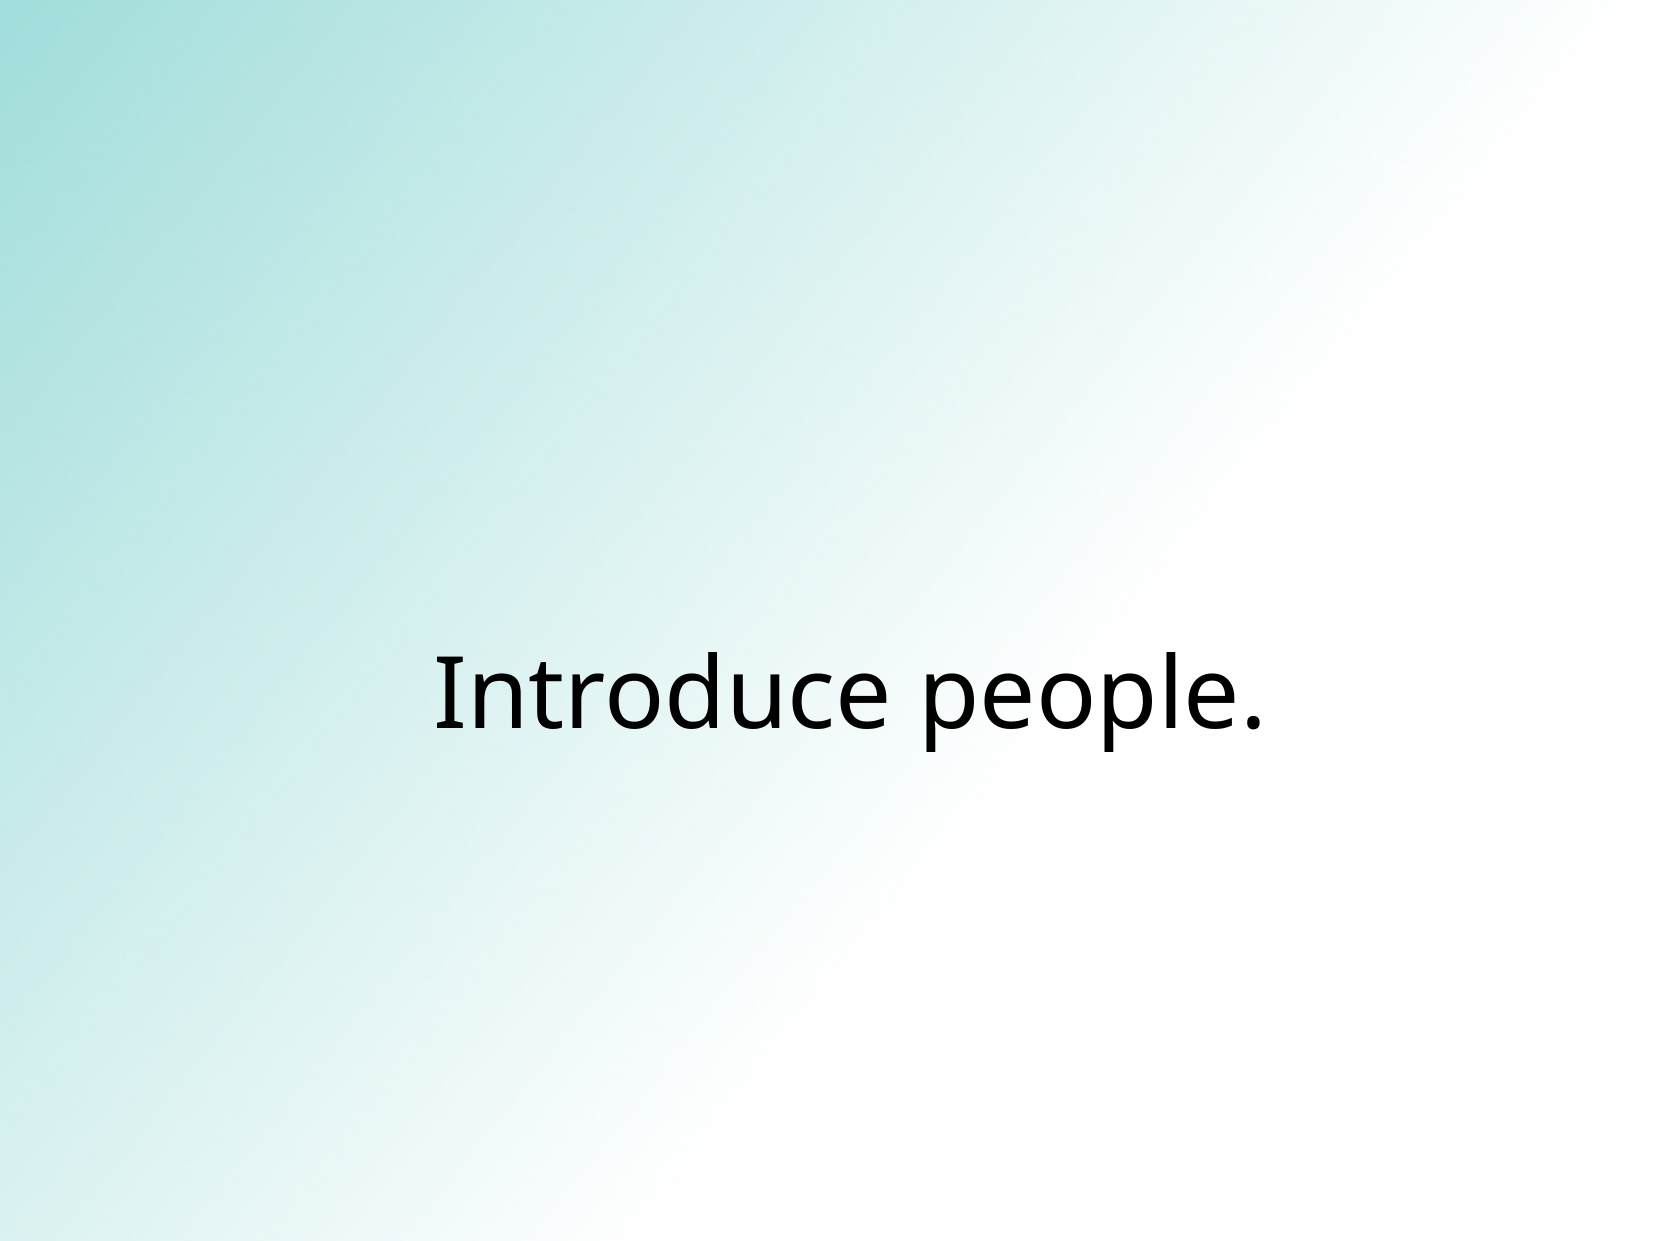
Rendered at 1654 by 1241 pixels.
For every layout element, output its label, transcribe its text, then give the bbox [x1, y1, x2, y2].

picture [0, 0, 1654, 1241]
subtitle Introduce people. [106, 209, 1595, 1170]
